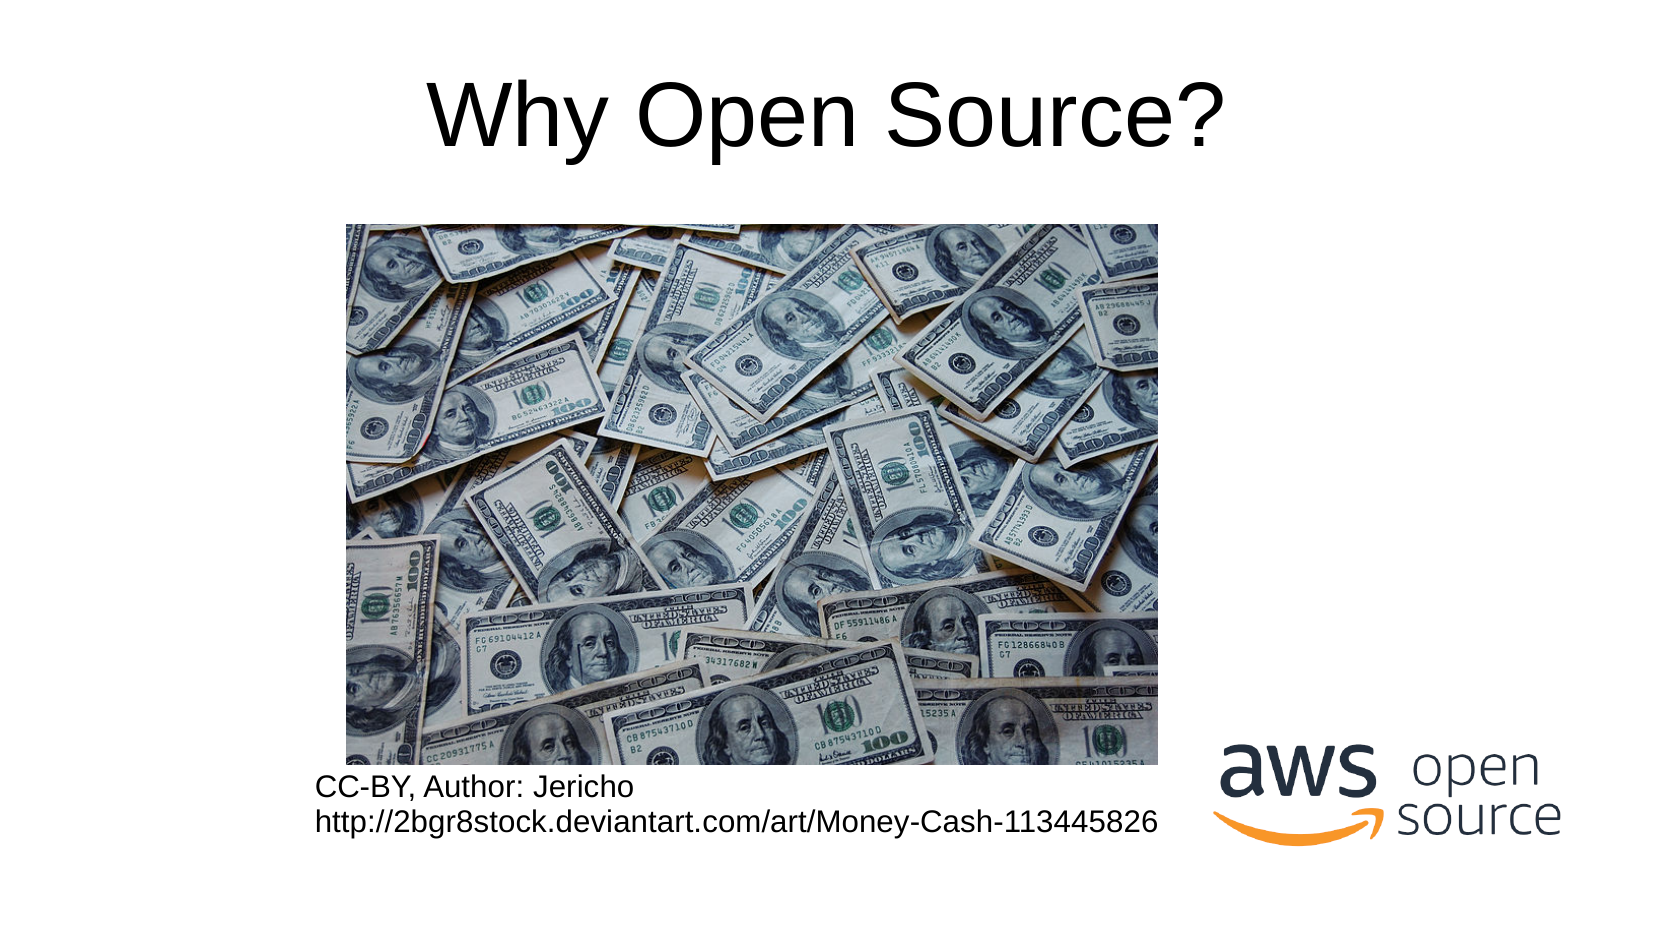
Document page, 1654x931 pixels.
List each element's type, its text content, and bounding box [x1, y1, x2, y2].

picture [1206, 696, 1571, 900]
text_box CC-BY, Author: Jericho http://2bgr8stock.deviantart.com/art/Money-Cash-113445826 [300, 762, 1201, 870]
picture [346, 224, 1158, 762]
title Why Open Source? [82, 37, 1571, 193]
